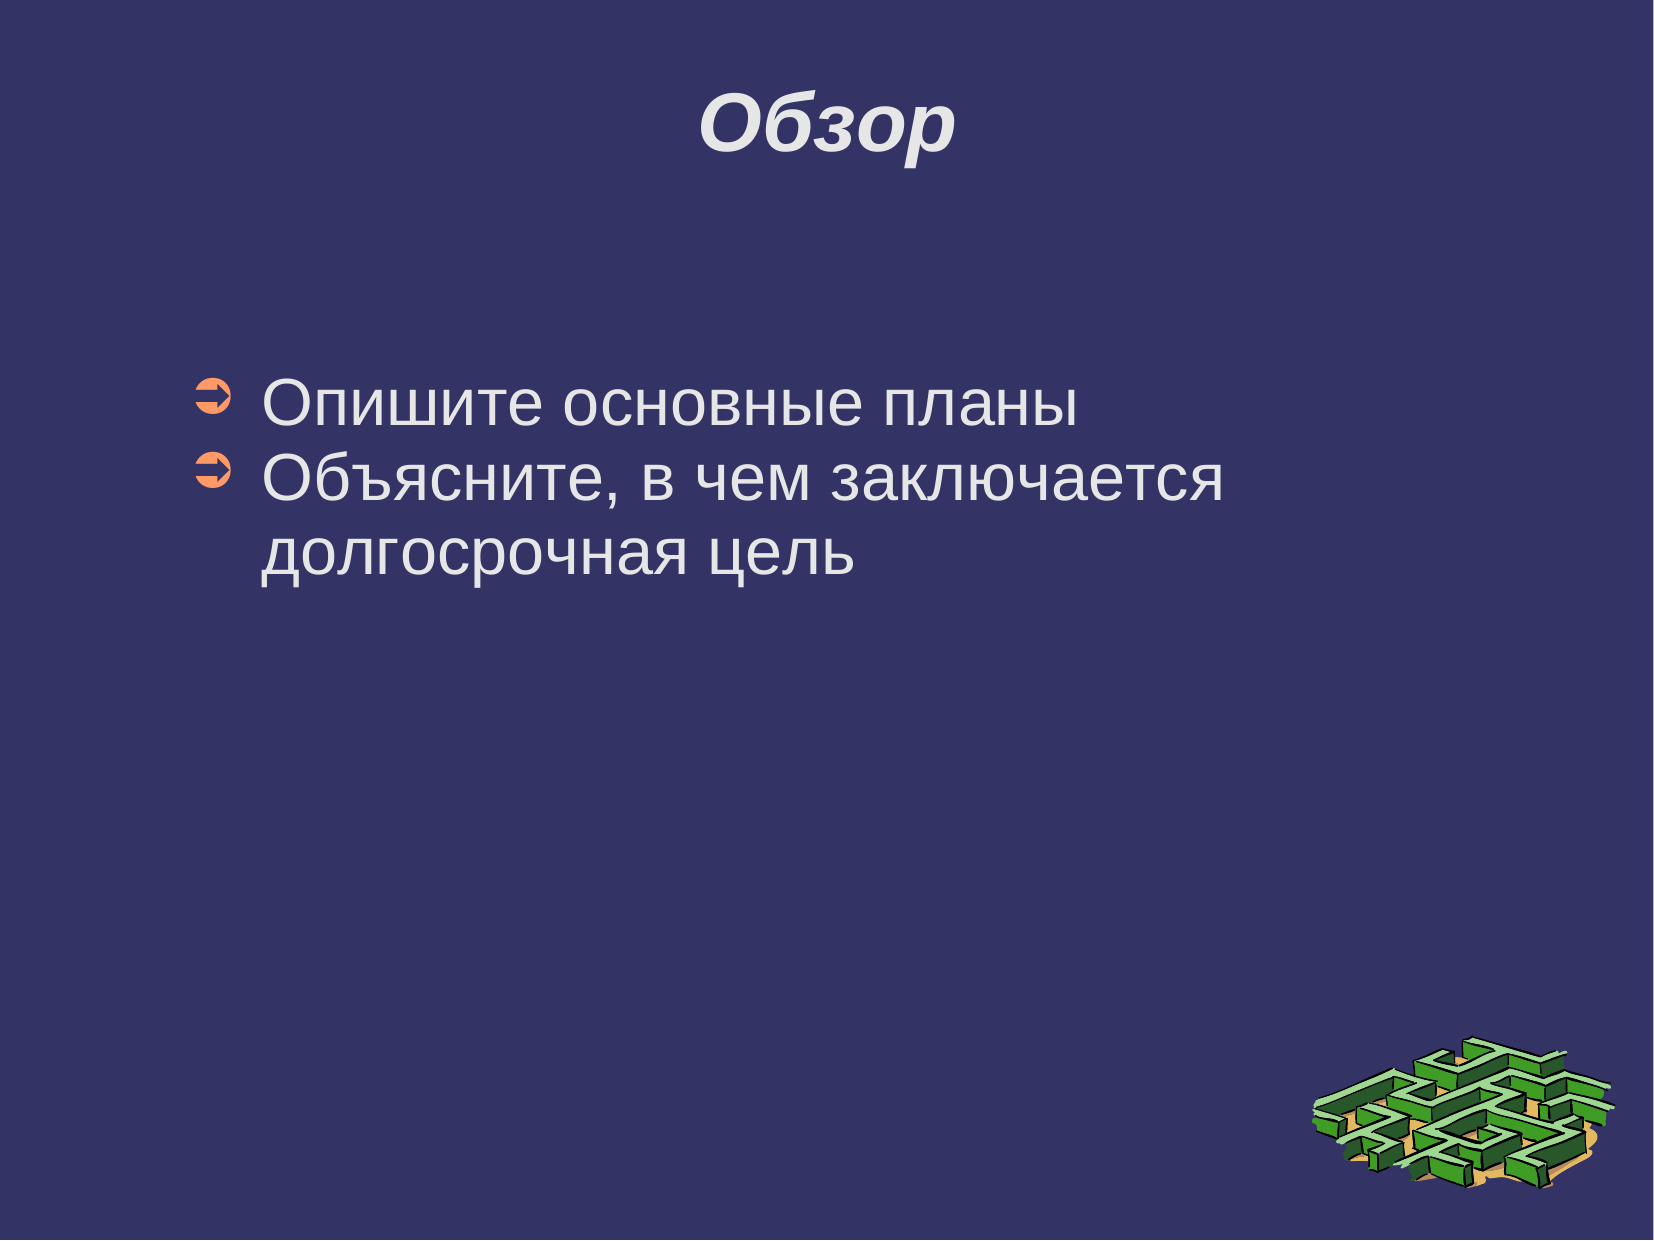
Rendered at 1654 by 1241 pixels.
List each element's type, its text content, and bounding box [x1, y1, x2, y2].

list Опишите основные планы Объясните, в чем заключается долгосрочная цель [178, 364, 1570, 1147]
title Обзор [121, 19, 1534, 227]
